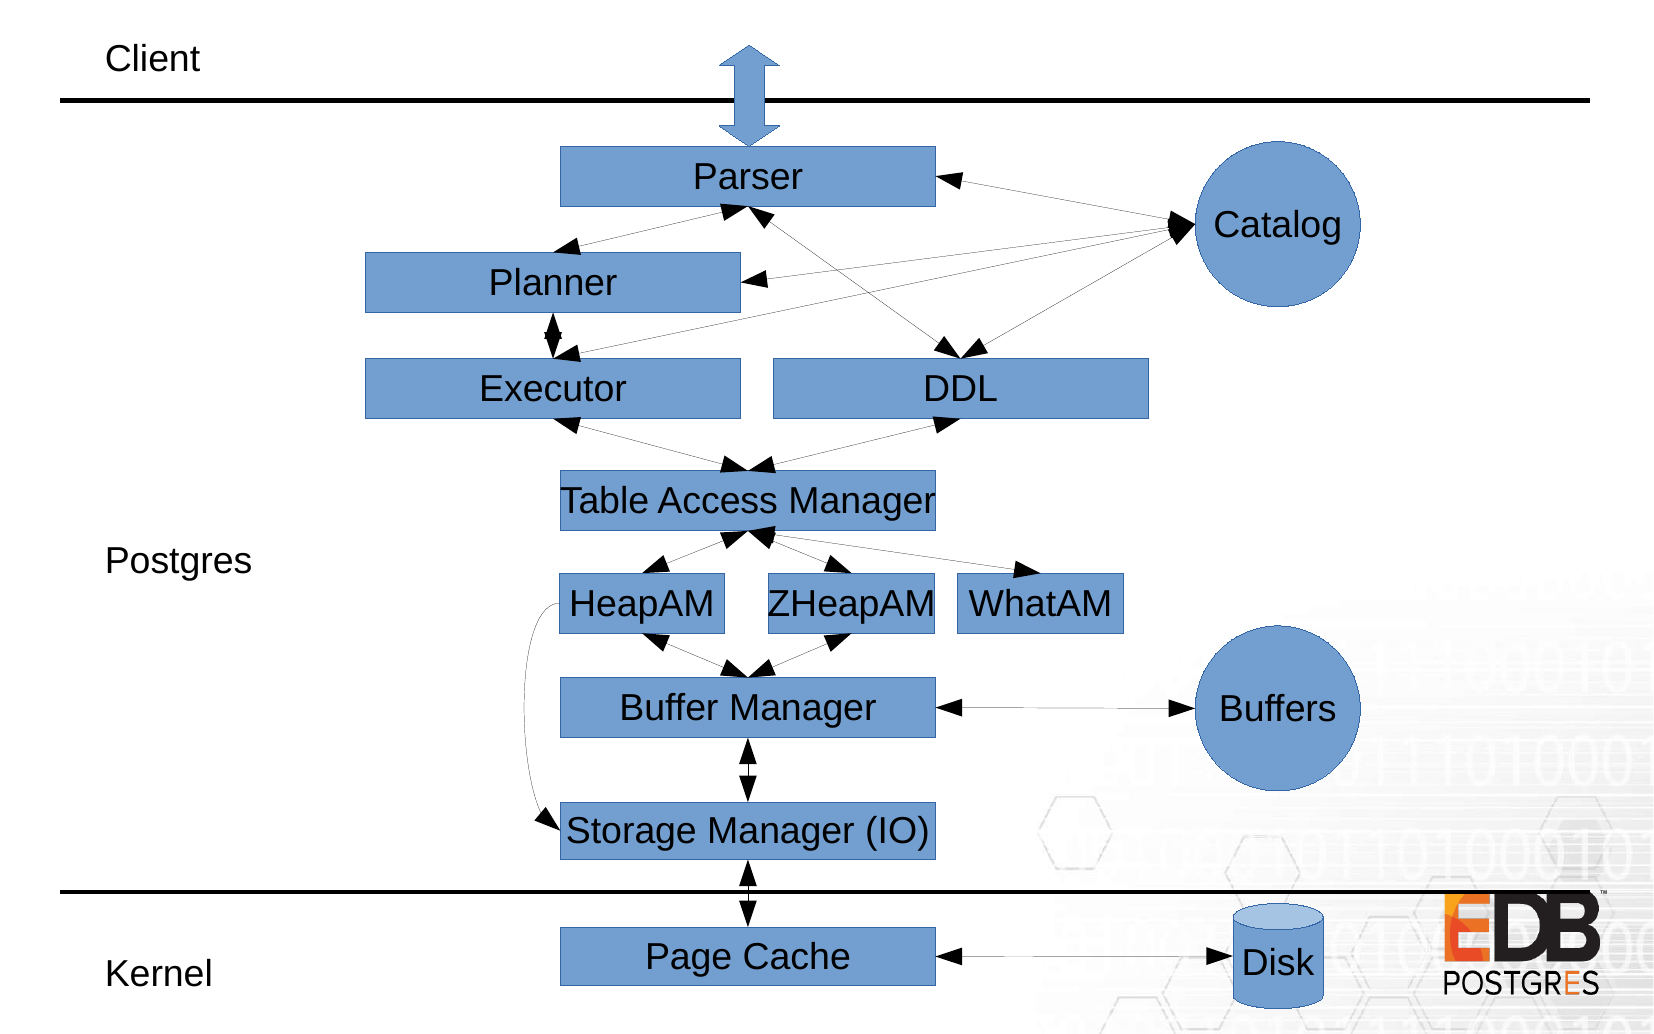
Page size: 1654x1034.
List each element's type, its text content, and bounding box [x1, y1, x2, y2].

text_box [719, 45, 780, 147]
text_box WhatAM [957, 573, 1124, 634]
text_box Kernel [90, 945, 228, 1003]
text_box Buffers [1195, 625, 1361, 791]
text_box Disk [1233, 918, 1324, 1009]
text_box Page Cache [560, 927, 936, 986]
text_box Table Access Manager [560, 470, 936, 531]
text_box Catalog [1195, 141, 1361, 307]
text_box Storage Manager (IO) [560, 802, 936, 860]
text_box HeapAM [559, 573, 725, 634]
text_box Client [90, 30, 216, 87]
text_box Postgres [90, 531, 268, 589]
text_box Executor [365, 358, 741, 419]
text_box DDL [773, 358, 1149, 419]
picture [0, 0, 1654, 1034]
text_box Buffer Manager [560, 677, 936, 738]
text_box Parser [560, 146, 936, 207]
text_box ZHeapAM [768, 573, 935, 634]
text_box Planner [365, 252, 741, 313]
